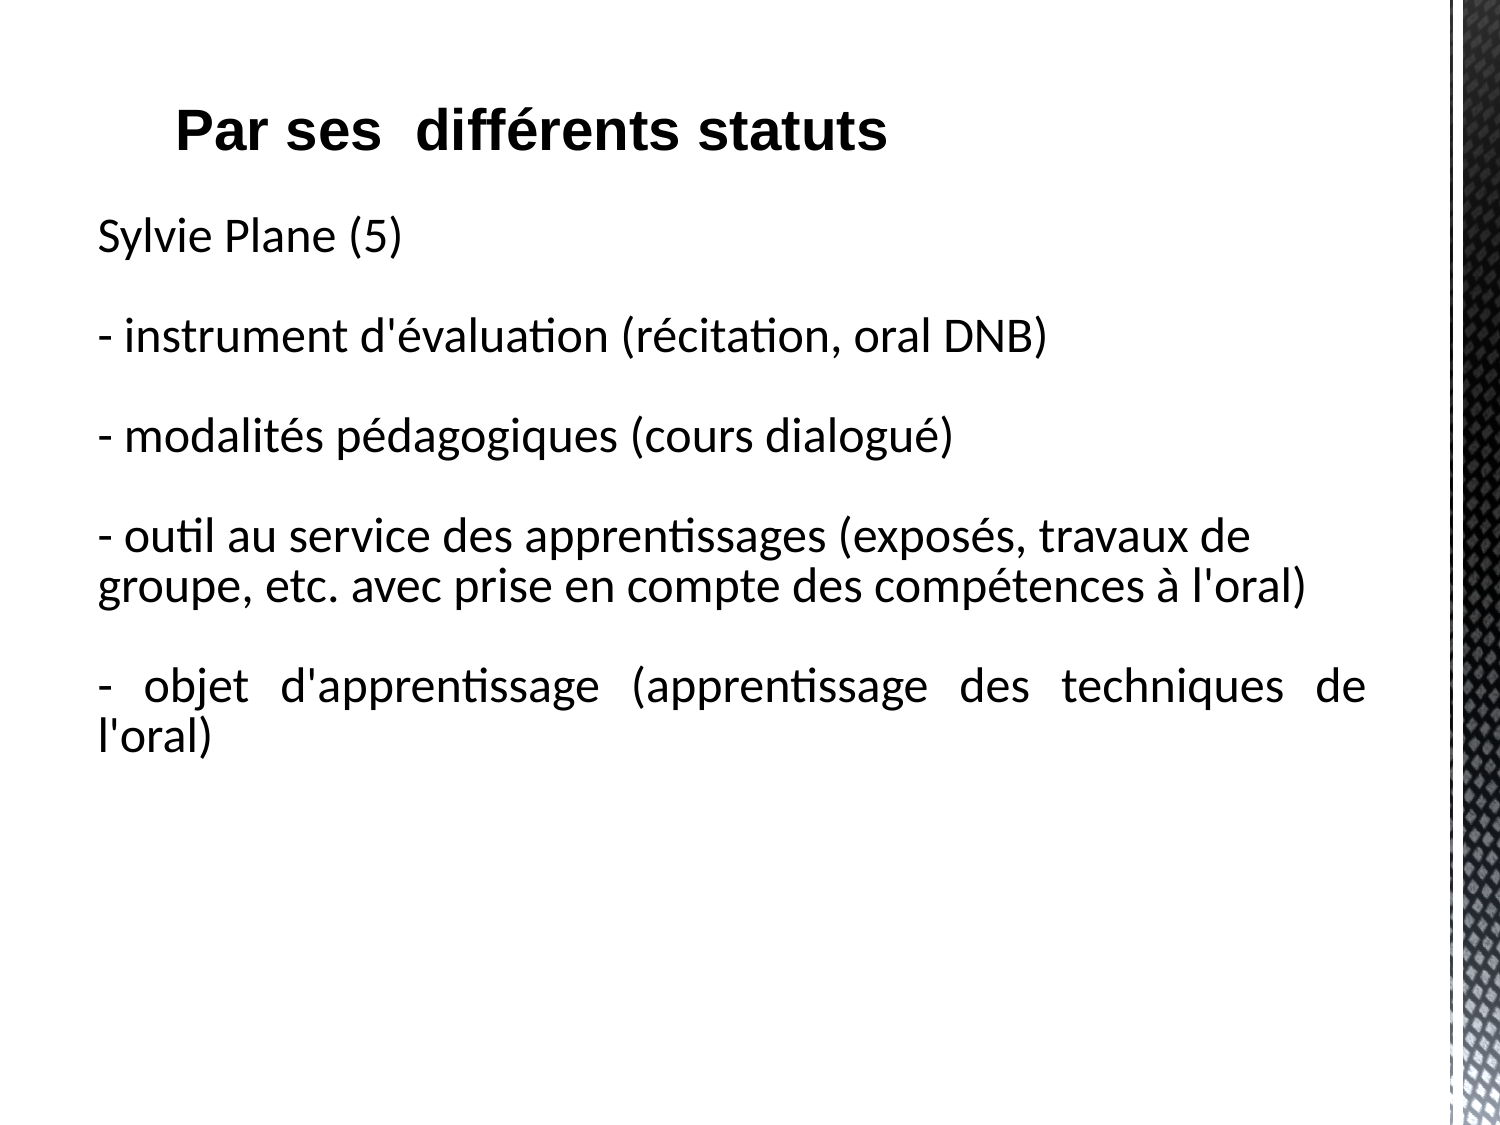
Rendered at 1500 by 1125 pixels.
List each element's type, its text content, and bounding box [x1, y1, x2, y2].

picture [1447, 0, 1500, 1125]
title Par ses différents statuts [63, 36, 1063, 225]
text_box Sylvie Plane (5) - instrument d'évaluation (récitation, oral DNB) - modalités pédagogiques (cours dialogué) - outil au service des apprentissages (exposés, travaux de groupe, etc. avec prise en compte des compétences à l'oral) - objet d'apprentissage (apprentissage des techniques de l'oral) [82, 207, 1382, 965]
